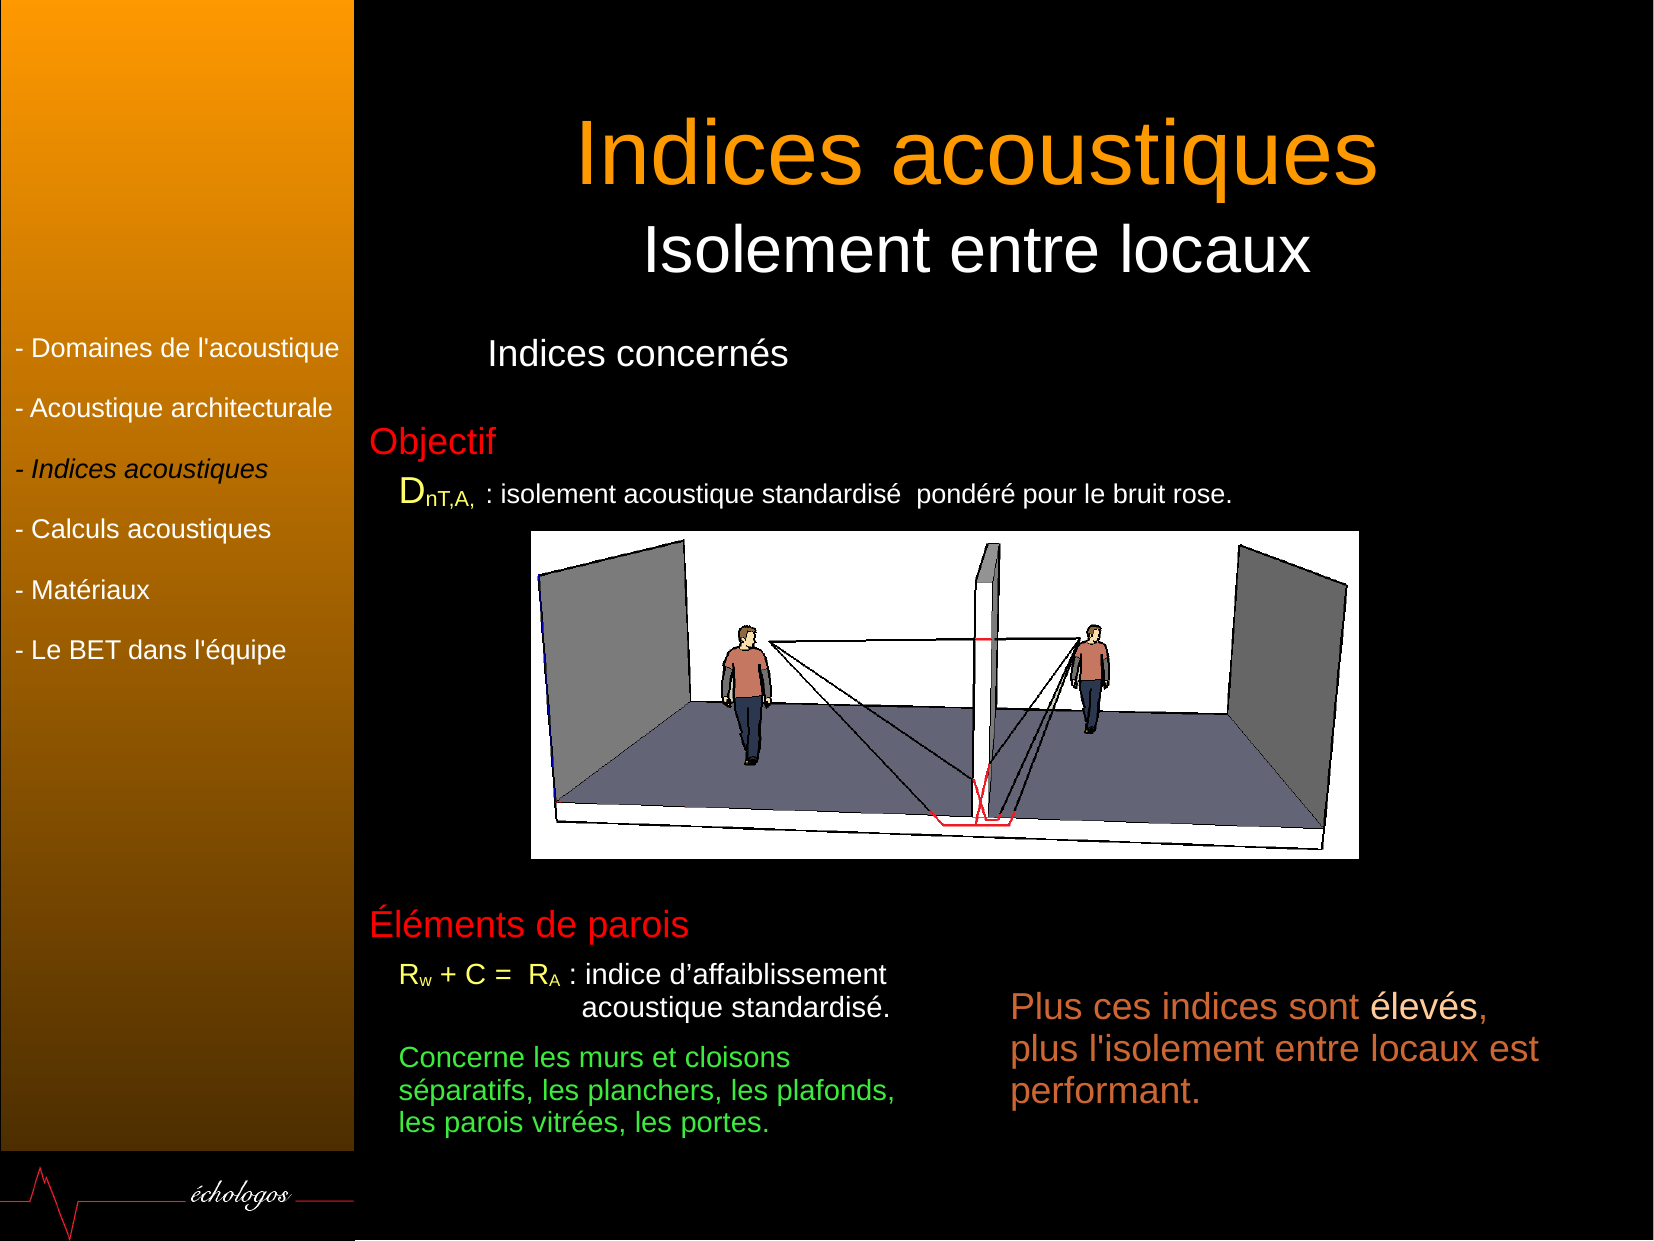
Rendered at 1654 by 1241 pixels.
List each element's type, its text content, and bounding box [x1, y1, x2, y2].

picture [0, 1166, 355, 1241]
text_box Rw + C = RA : indice d’affaiblissement acoustique standardisé. [383, 950, 975, 1041]
picture [531, 531, 1359, 859]
text_box Plus ces indices sont élevés, plus l'isolement entre locaux est performant. [995, 978, 1576, 1123]
text_box - Domaines de l'acoustique - Acoustique architecturale - Indices acoustiques - Calculs acoustiques - Matériaux - Le BET dans l'équipe [0, 325, 355, 755]
title Indices acoustiques [383, 56, 1571, 206]
text_box Concerne les murs et cloisons séparatifs, les planchers, les plafonds, les parois vitrées, les portes. [383, 1033, 916, 1182]
text_box Indices concernés [472, 324, 857, 382]
text_box Éléments de parois [354, 896, 916, 954]
text_box Isolement entre locaux [383, 206, 1571, 293]
text_box DnT,A, : isolement acoustique standardisé pondéré pour le bruit rose. [383, 461, 1329, 532]
text_box Objectif [354, 413, 562, 471]
